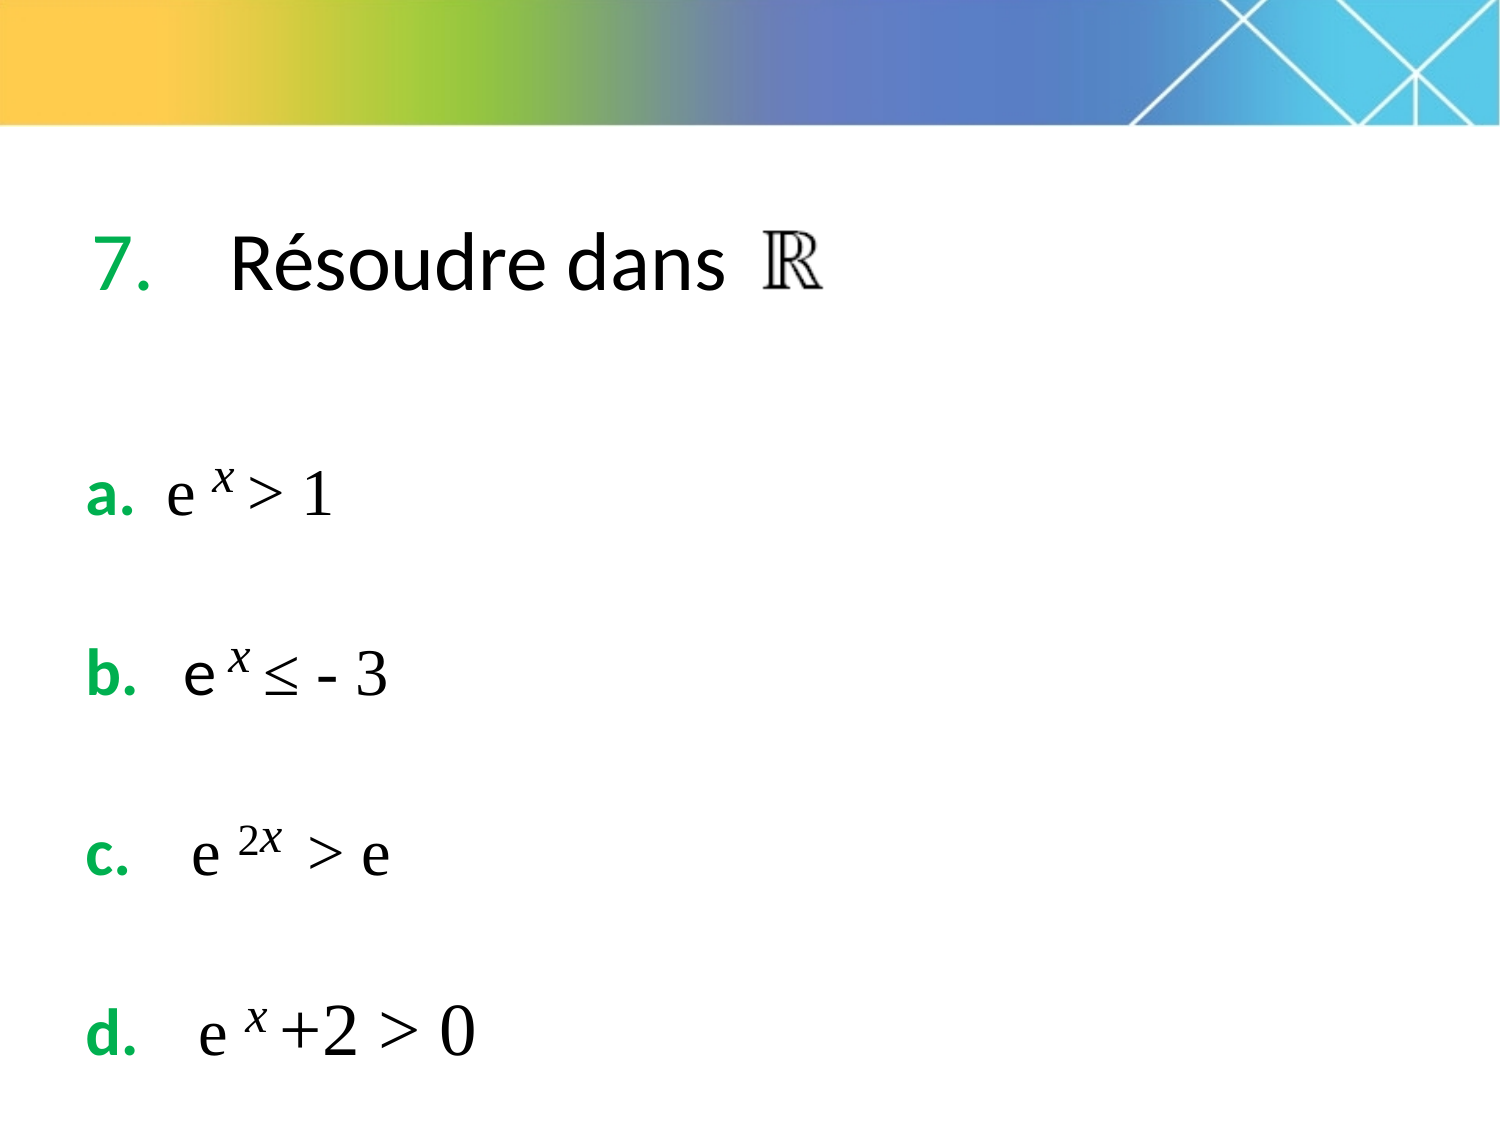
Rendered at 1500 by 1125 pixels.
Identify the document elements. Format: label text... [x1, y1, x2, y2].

picture [750, 208, 833, 299]
title Résoudre dans [76, 164, 1500, 351]
text_box a. e x > 1 b. e x ≤ - 3 c. e 2x > e d. e x +2 > 0 [70, 342, 1465, 1024]
